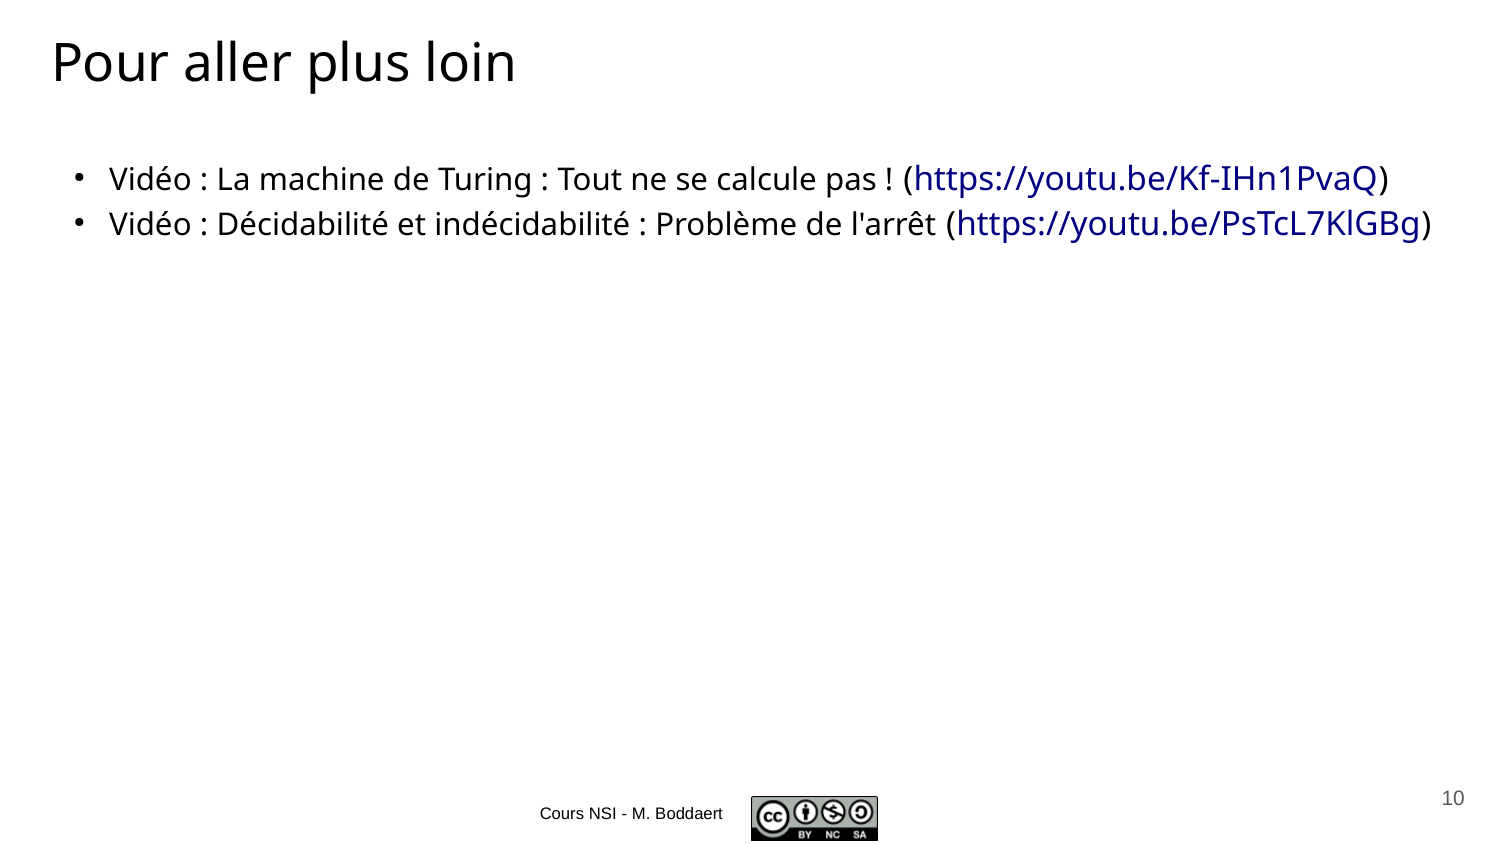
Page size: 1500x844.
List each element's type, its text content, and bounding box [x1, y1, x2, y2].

text_box Vidéo : La machine de Turing : Tout ne se calcule pas ! (https://youtu.be/Kf-IHn1PvaQ) Vidéo : Décidabilité et indécidabilité : Problème de l'arrêt (https://youtu.be/PsTcL7KlGBg) [59, 147, 1447, 705]
title Pour aller plus loin [51, 13, 1449, 108]
picture [751, 796, 878, 841]
slide_number <numéro> [1389, 764, 1480, 830]
